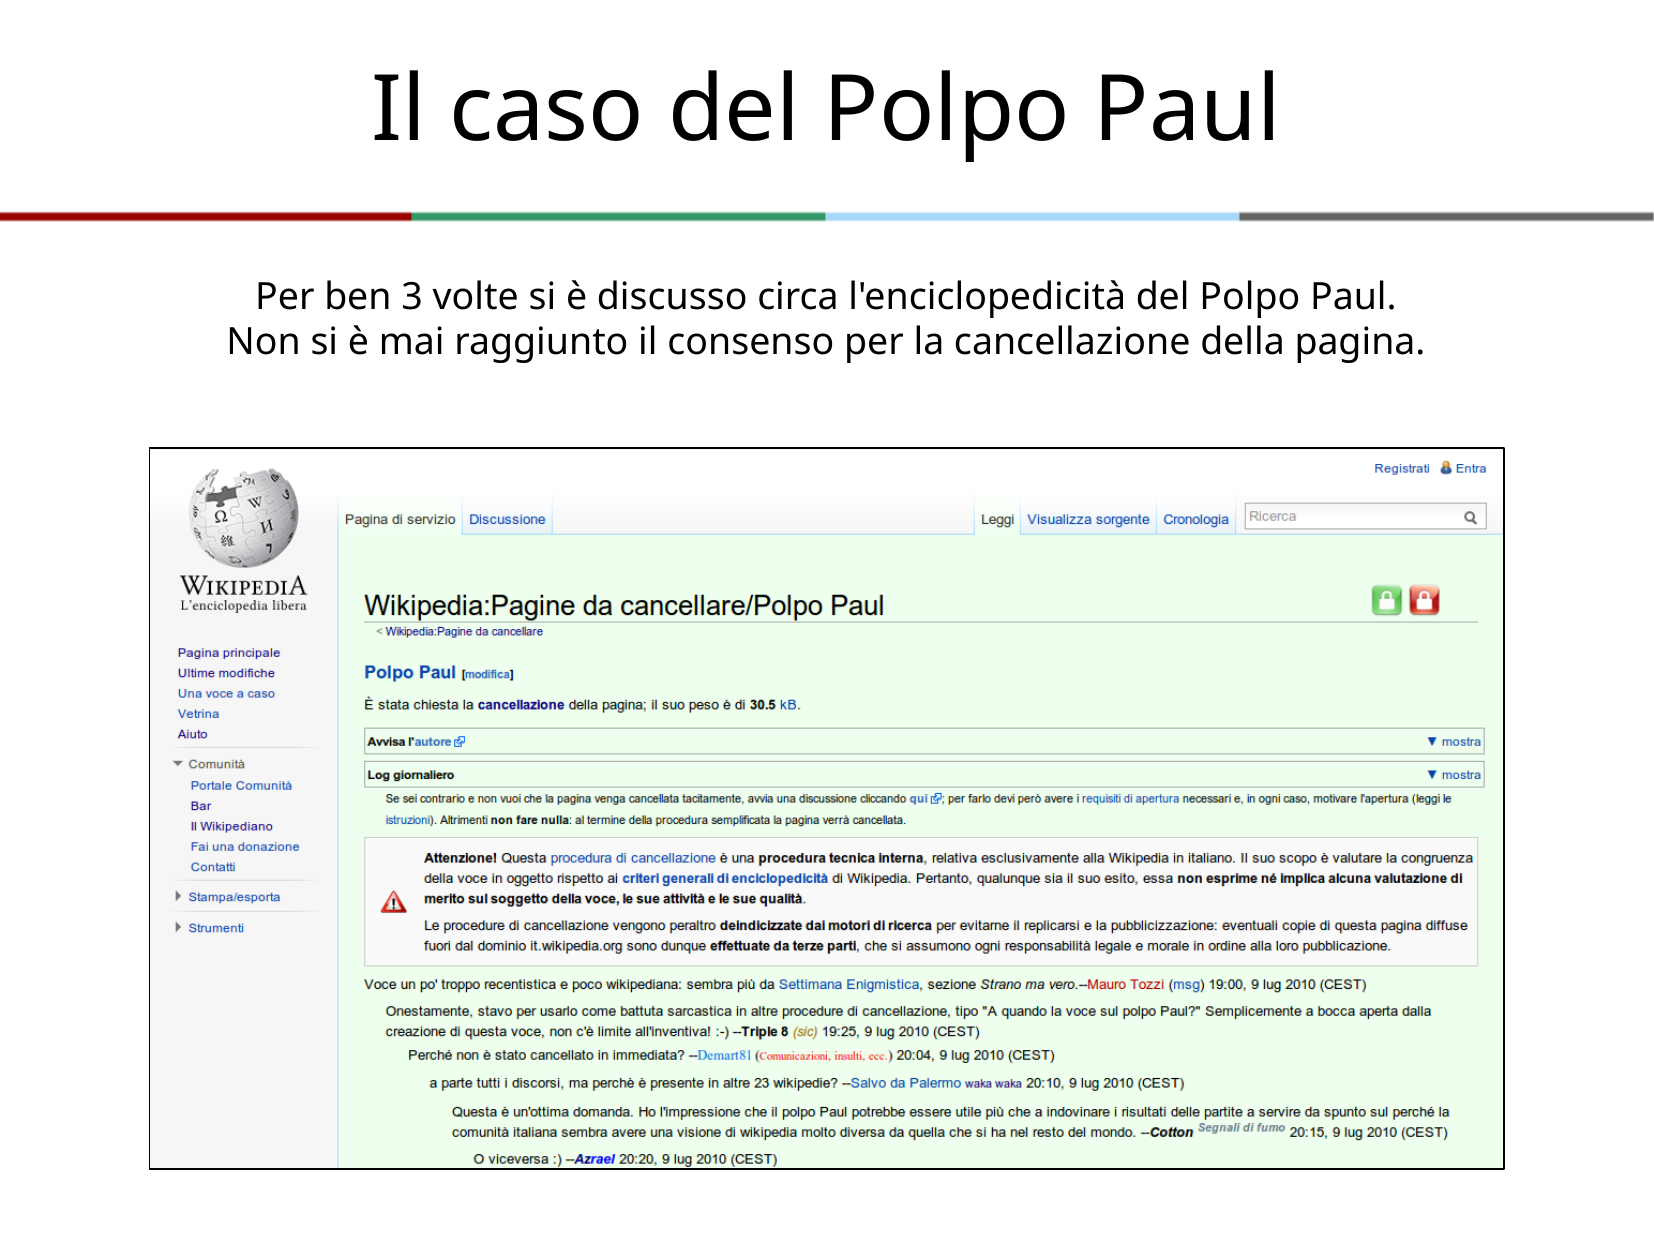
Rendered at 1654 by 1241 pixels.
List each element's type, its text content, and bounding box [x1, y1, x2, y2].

picture [0, 200, 1654, 235]
text_box Per ben 3 volte si è discusso circa l'enciclopedicità del Polpo Paul. Non si è mai raggiunto il consenso per la cancellazione della pagina. [106, 271, 1548, 414]
text_box Il caso del Polpo Paul [82, 0, 1571, 200]
picture [150, 448, 1504, 1169]
